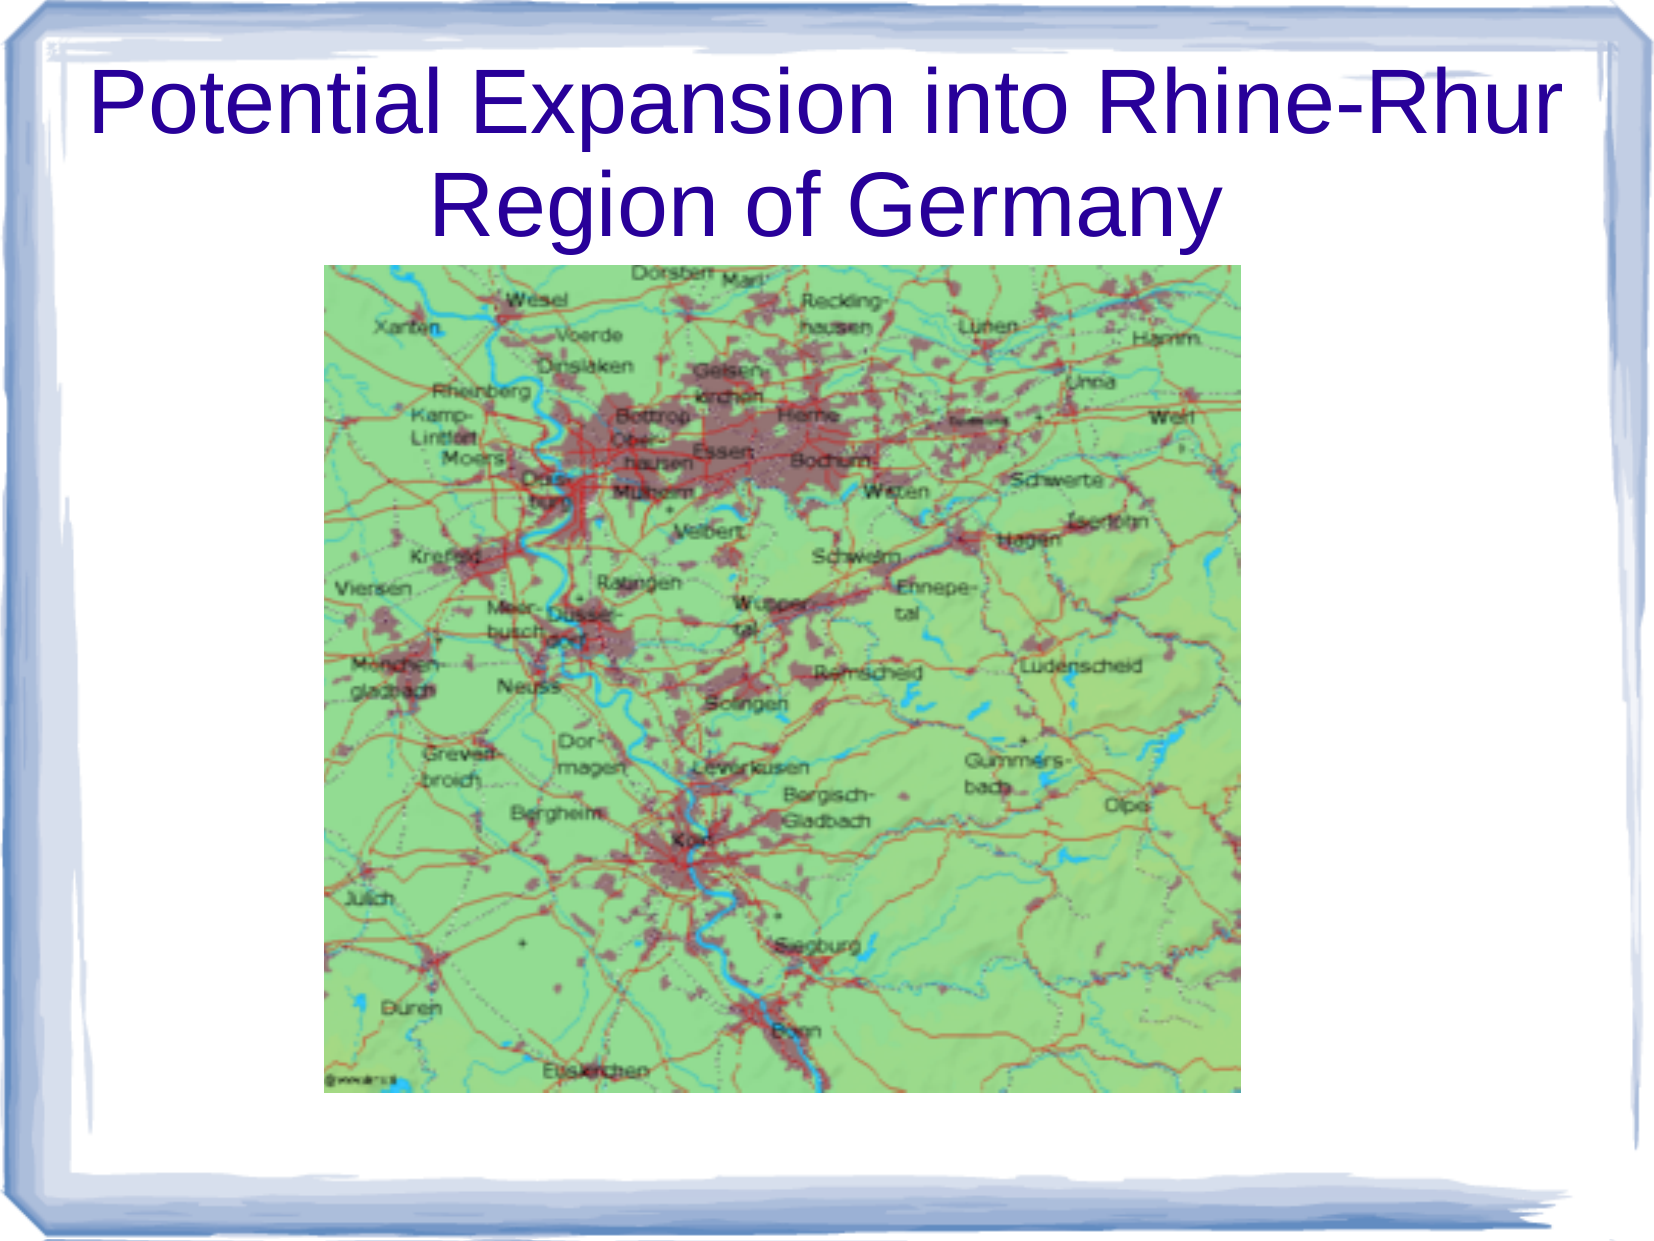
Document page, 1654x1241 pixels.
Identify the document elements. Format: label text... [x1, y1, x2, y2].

title Potential Expansion into Rhine-Rhur Region of Germany [82, 50, 1571, 256]
picture [0, 0, 1654, 1241]
